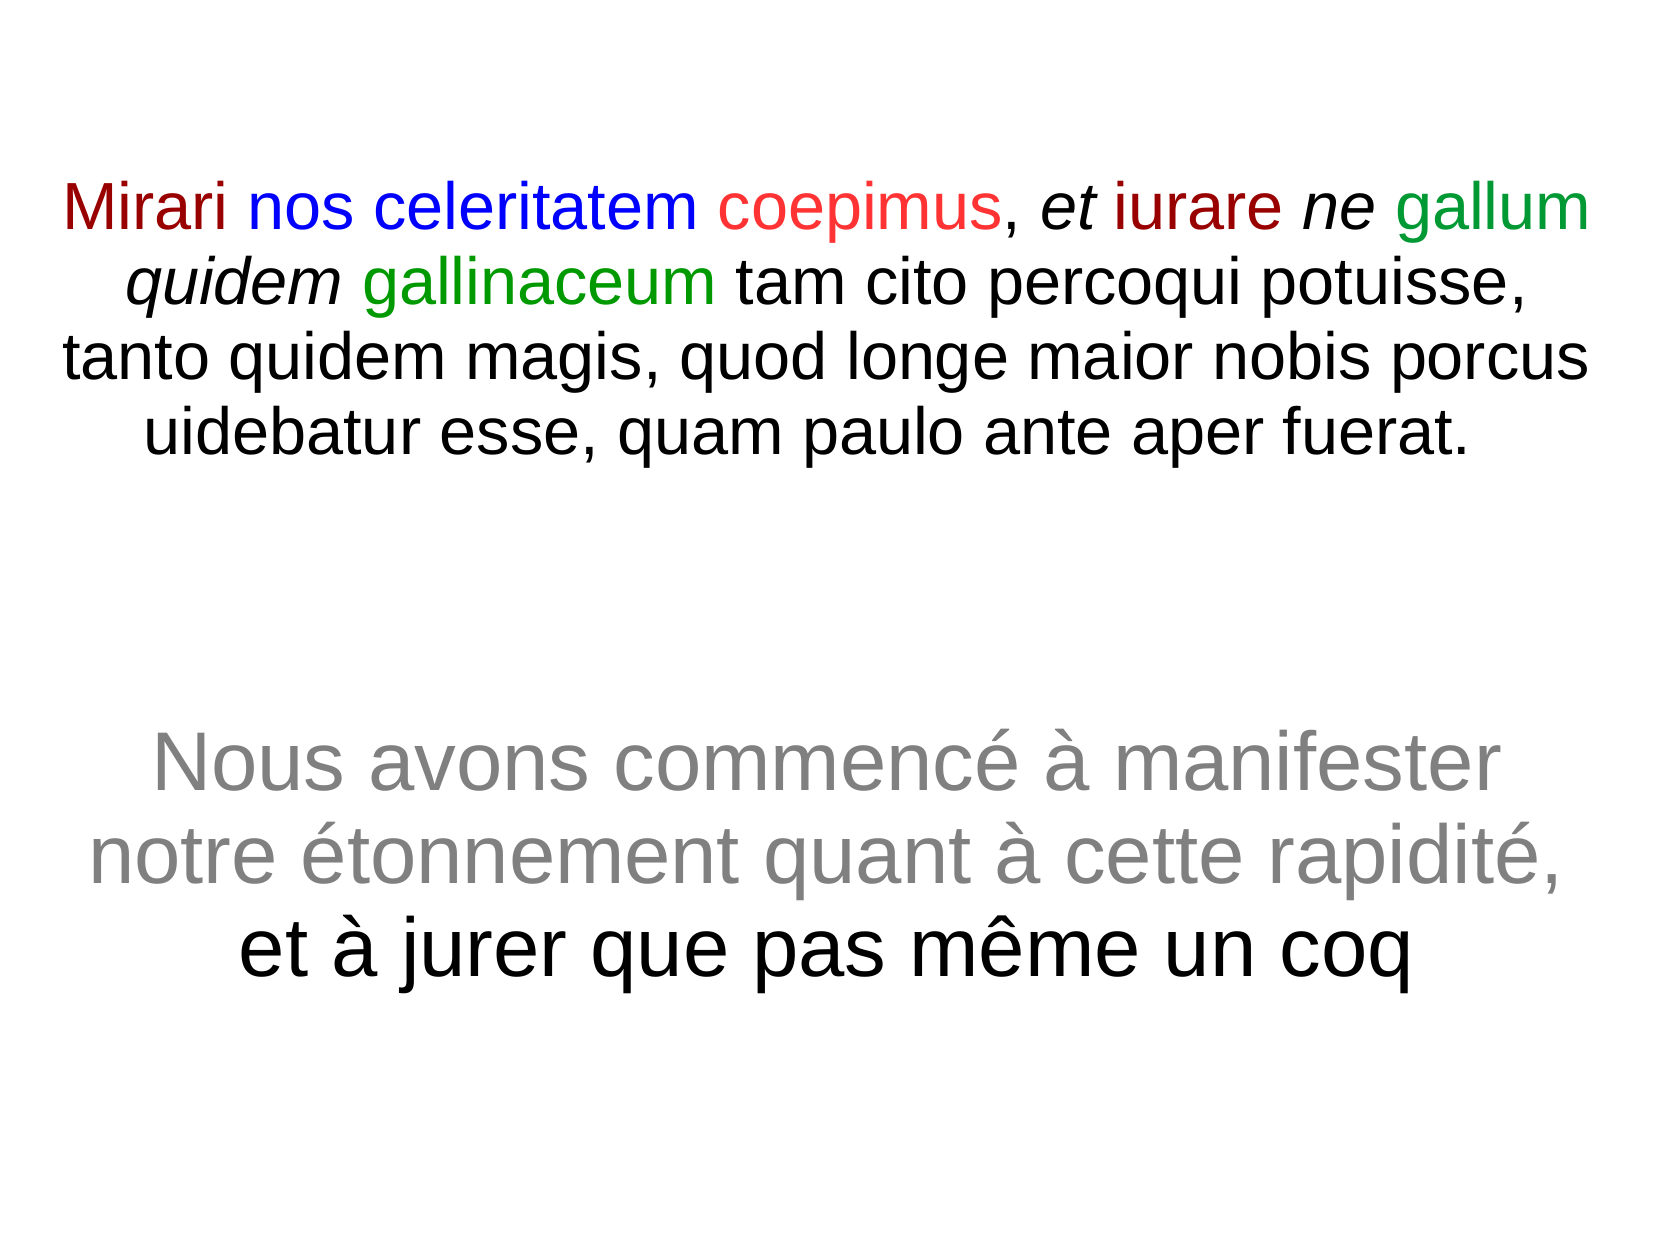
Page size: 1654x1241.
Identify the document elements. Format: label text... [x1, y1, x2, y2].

subtitle Nous avons commencé à manifester notre étonnement quant à cette rapidité, et à jurer que pas même un coq [82, 601, 1571, 1109]
title Mirari nos celeritatem coepimus, et iurare ne gallum quidem gallinaceum tam cito percoqui potuisse, tanto quidem magis, quod longe maior nobis porcus uidebatur esse, quam paulo ante aper fuerat. [47, 35, 1607, 603]
